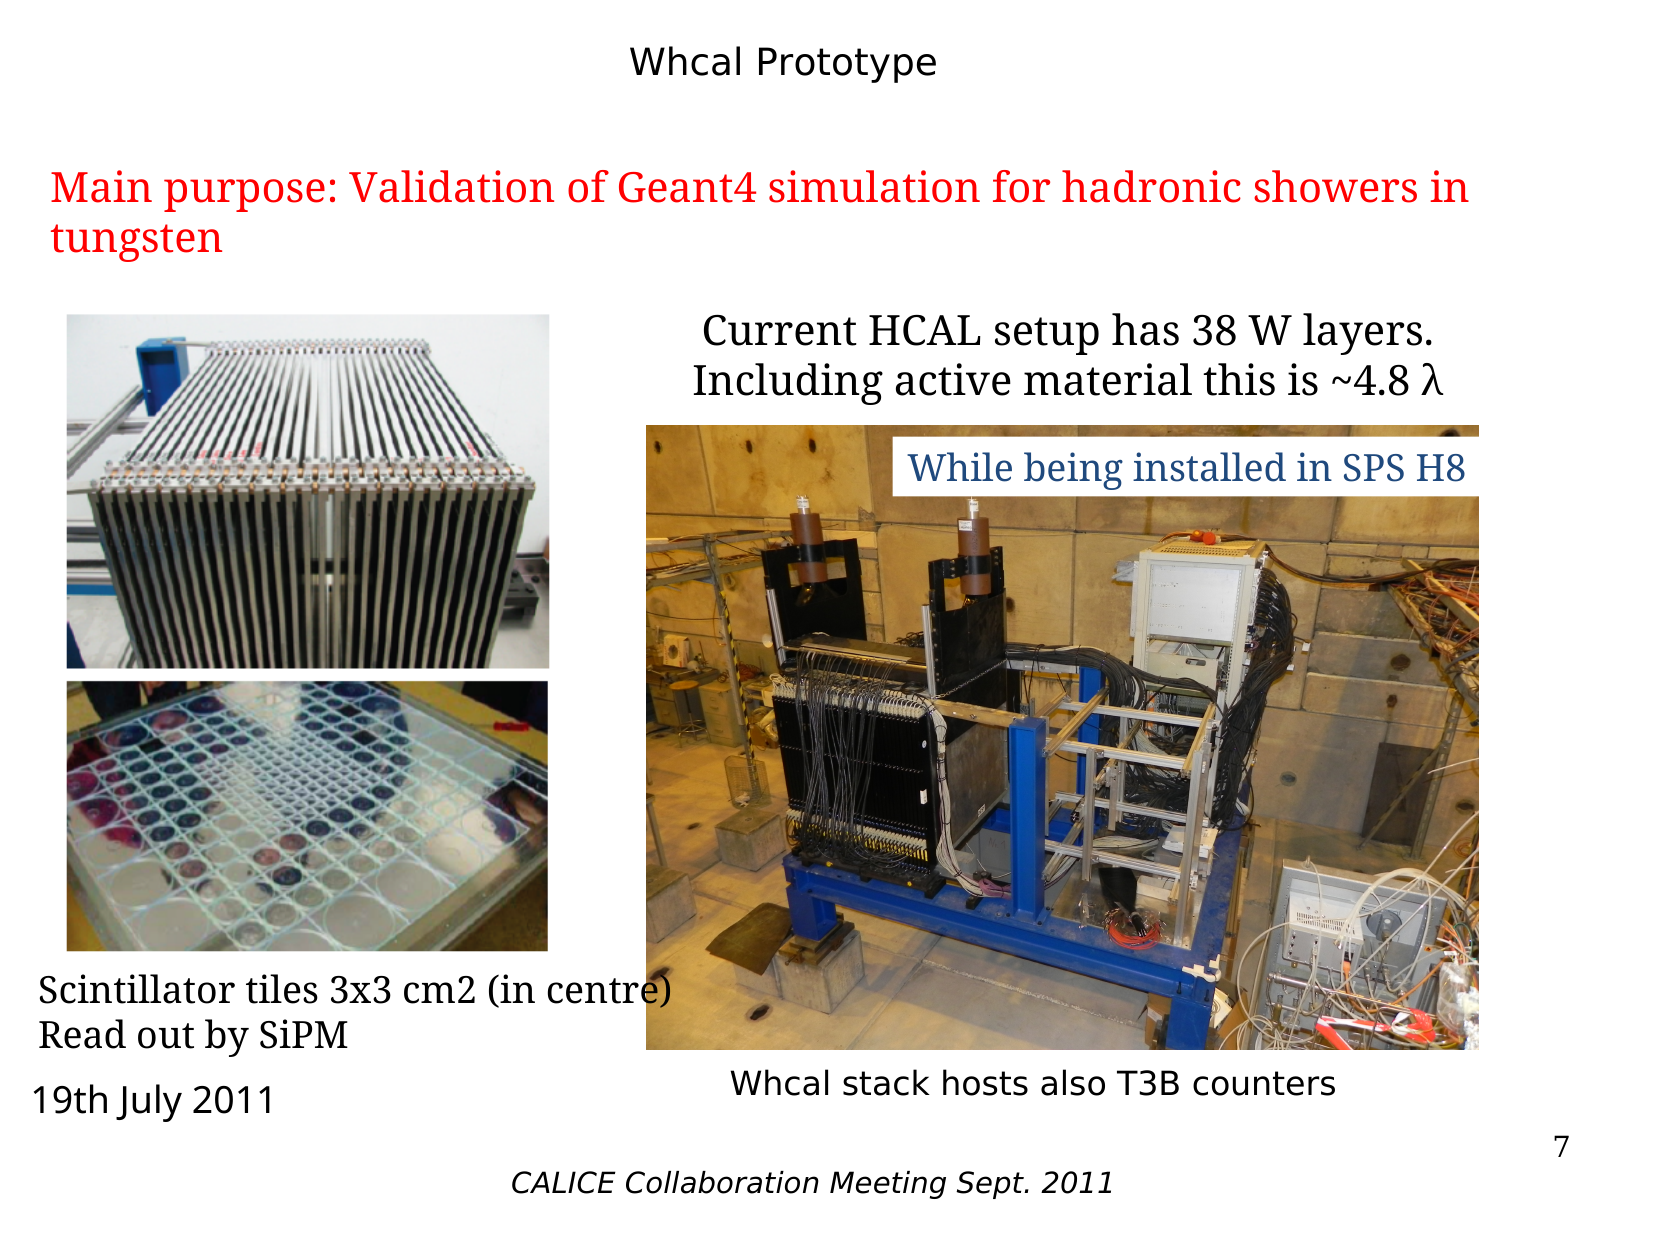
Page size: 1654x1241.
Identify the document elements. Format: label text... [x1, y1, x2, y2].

text_box Whcal stack hosts also T3B counters [714, 1057, 1355, 1111]
picture [60, 309, 555, 957]
text_box Current HCAL setup has 38 W layers. Including active material this is ~4.8 λ [677, 296, 1459, 412]
picture [646, 425, 1479, 1051]
text_box Main purpose: Validation of Geant4 simulation for hadronic showers in tungsten [35, 153, 1571, 269]
text_box 19th July 2011 [15, 1069, 446, 1129]
text_box While being installed in SPS H8 [892, 436, 1482, 497]
text_box Scintillator tiles 3x3 cm2 (in centre) Read out by SiPM [23, 958, 690, 1064]
text_box Whcal Prototype [614, 33, 952, 93]
